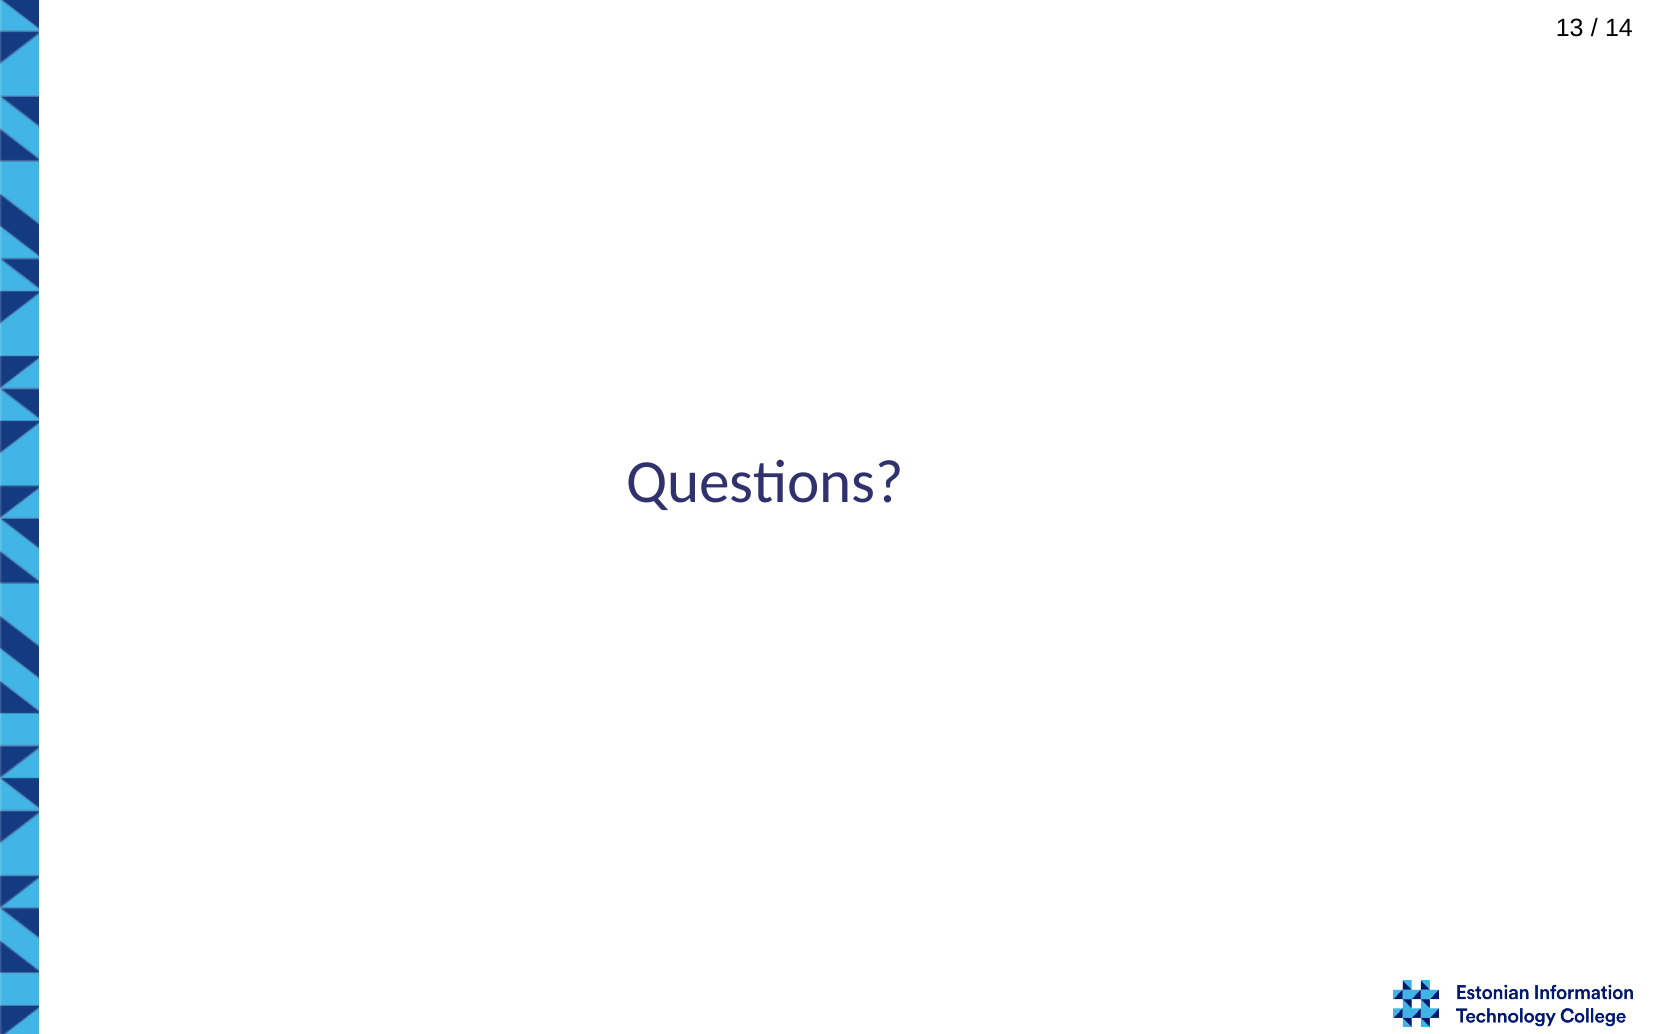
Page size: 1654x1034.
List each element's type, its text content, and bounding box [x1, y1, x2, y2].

picture [1393, 980, 1633, 1027]
title Questions? [625, 431, 1044, 544]
